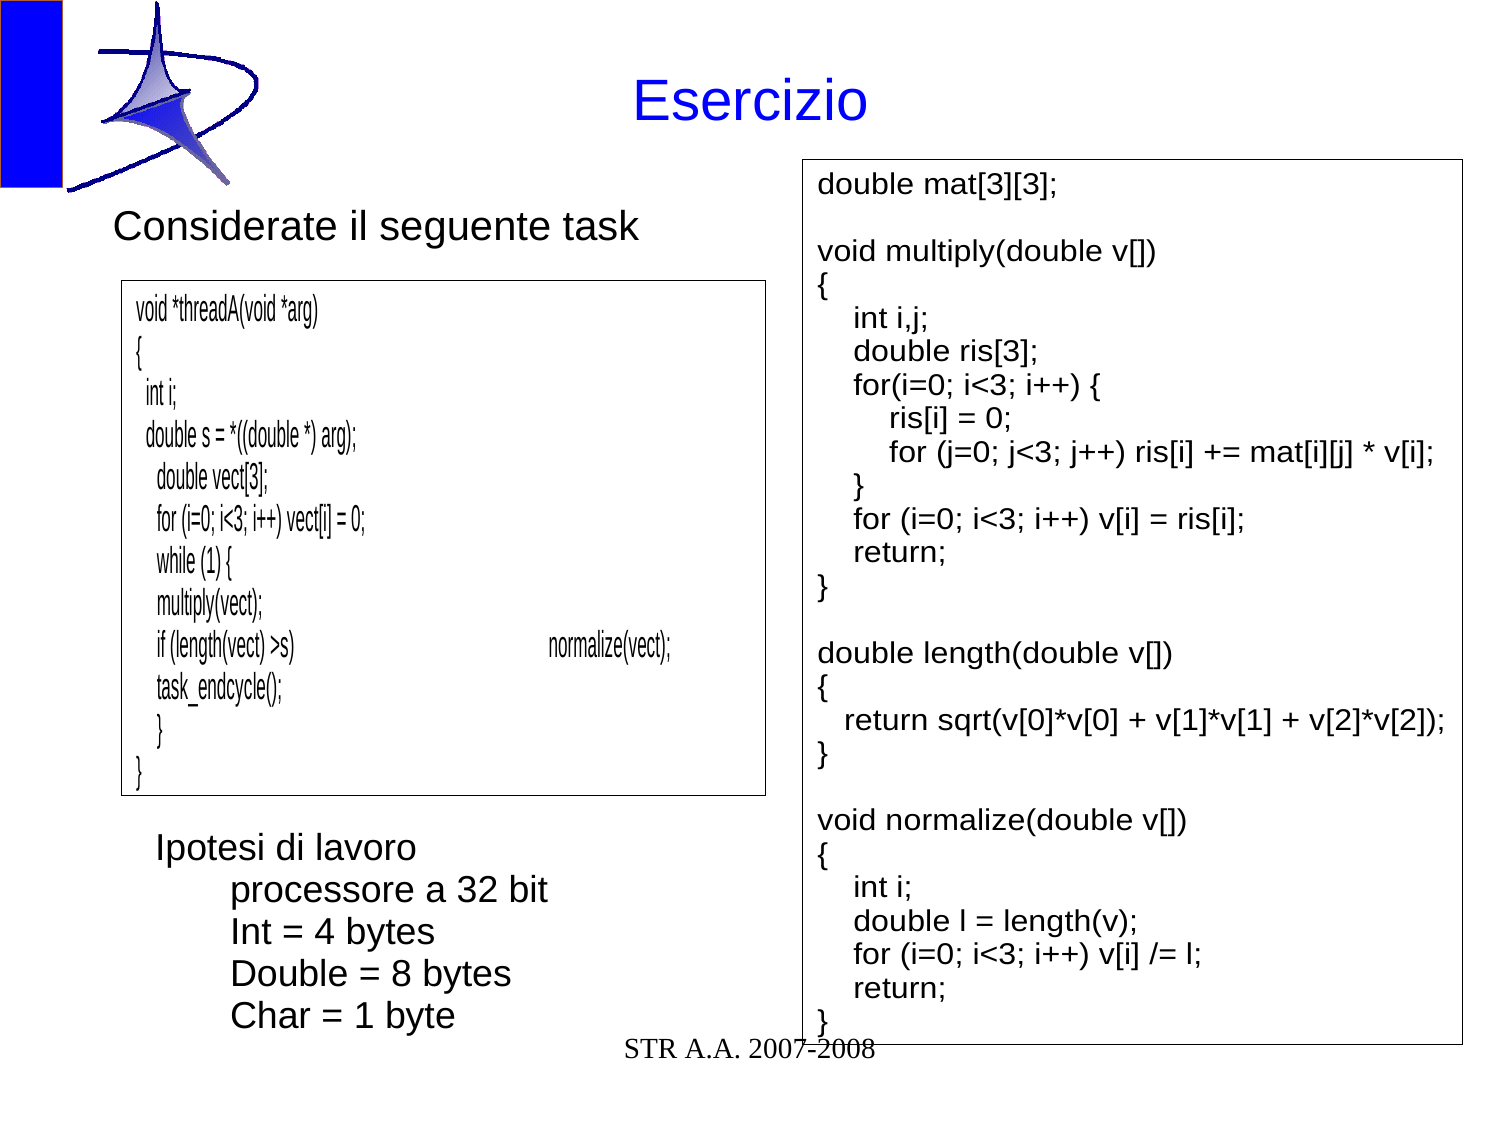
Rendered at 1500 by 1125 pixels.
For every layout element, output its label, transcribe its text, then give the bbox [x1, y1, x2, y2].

picture [62, 0, 263, 197]
title Esercizio [110, 23, 1392, 177]
text_box double mat[3][3]; void multiply(double v[]) { int i,j; double ris[3]; for(i=0; i<3; i++) { ris[i] = 0; for (j=0; j<3; j++) ris[i] += mat[i][j] * v[i]; } for (i=0; i<3; i++) v[i] = ris[i]; return; } double length(double v[]) { return sqrt(v[0]*v[0] + v[1]*v[1] + v[2]*v[2]); } void normalize(double v[]) { int i; double l = length(v); for (i=0; i<3; i++) v[i] /= l; return; } [802, 159, 1463, 1045]
text_box Ipotesi di lavoro processore a 32 bit Int = 4 bytes Double = 8 bytes Char = 1 byte [140, 819, 647, 1080]
text_box void *threadA(void *arg) { int i; double s = *((double *) arg); double vect[3]; for (i=0; i<3; i++) vect[i] = 0; while (1) { multiply(vect); if (length(vect) >s) normalize(vect); task_endcycle(); } } [121, 280, 766, 796]
list Considerate il seguente task [112, 202, 793, 280]
